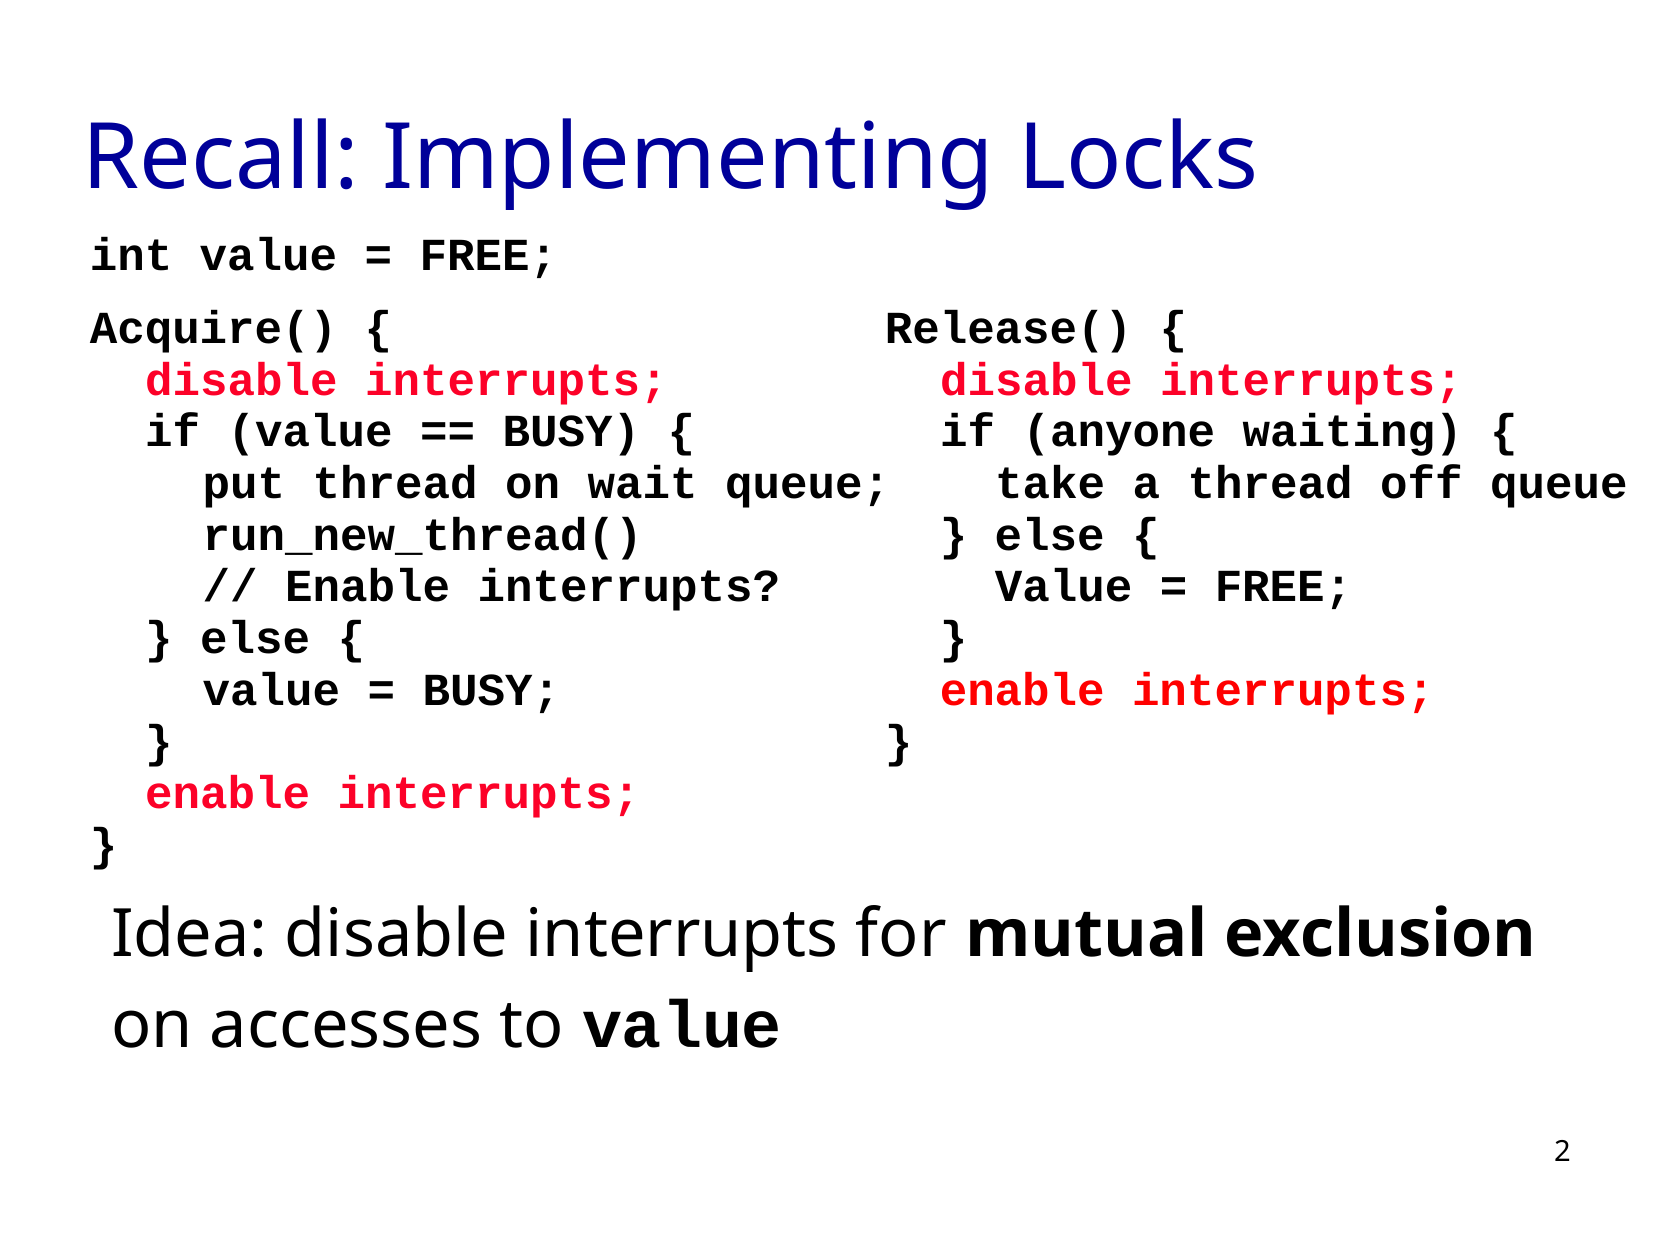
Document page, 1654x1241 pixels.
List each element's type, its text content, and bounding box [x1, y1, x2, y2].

text_box Acquire() { disable interrupts; if (value == BUSY) { put thread on wait queue; run_new_thread() // Enable interrupts? } else { value = BUSY; } enable interrupts; } [75, 333, 870, 886]
list Idea: disable interrupts for mutual exclusion on accesses to value [75, 886, 1586, 1081]
title Recall: Implementing Locks [82, 49, 1571, 257]
text_box Release() { disable interrupts; if (anyone waiting) { take a thread off queue } else { Value = FREE; } enable interrupts; } [870, 297, 1654, 886]
text_box int value = FREE; [75, 225, 901, 333]
